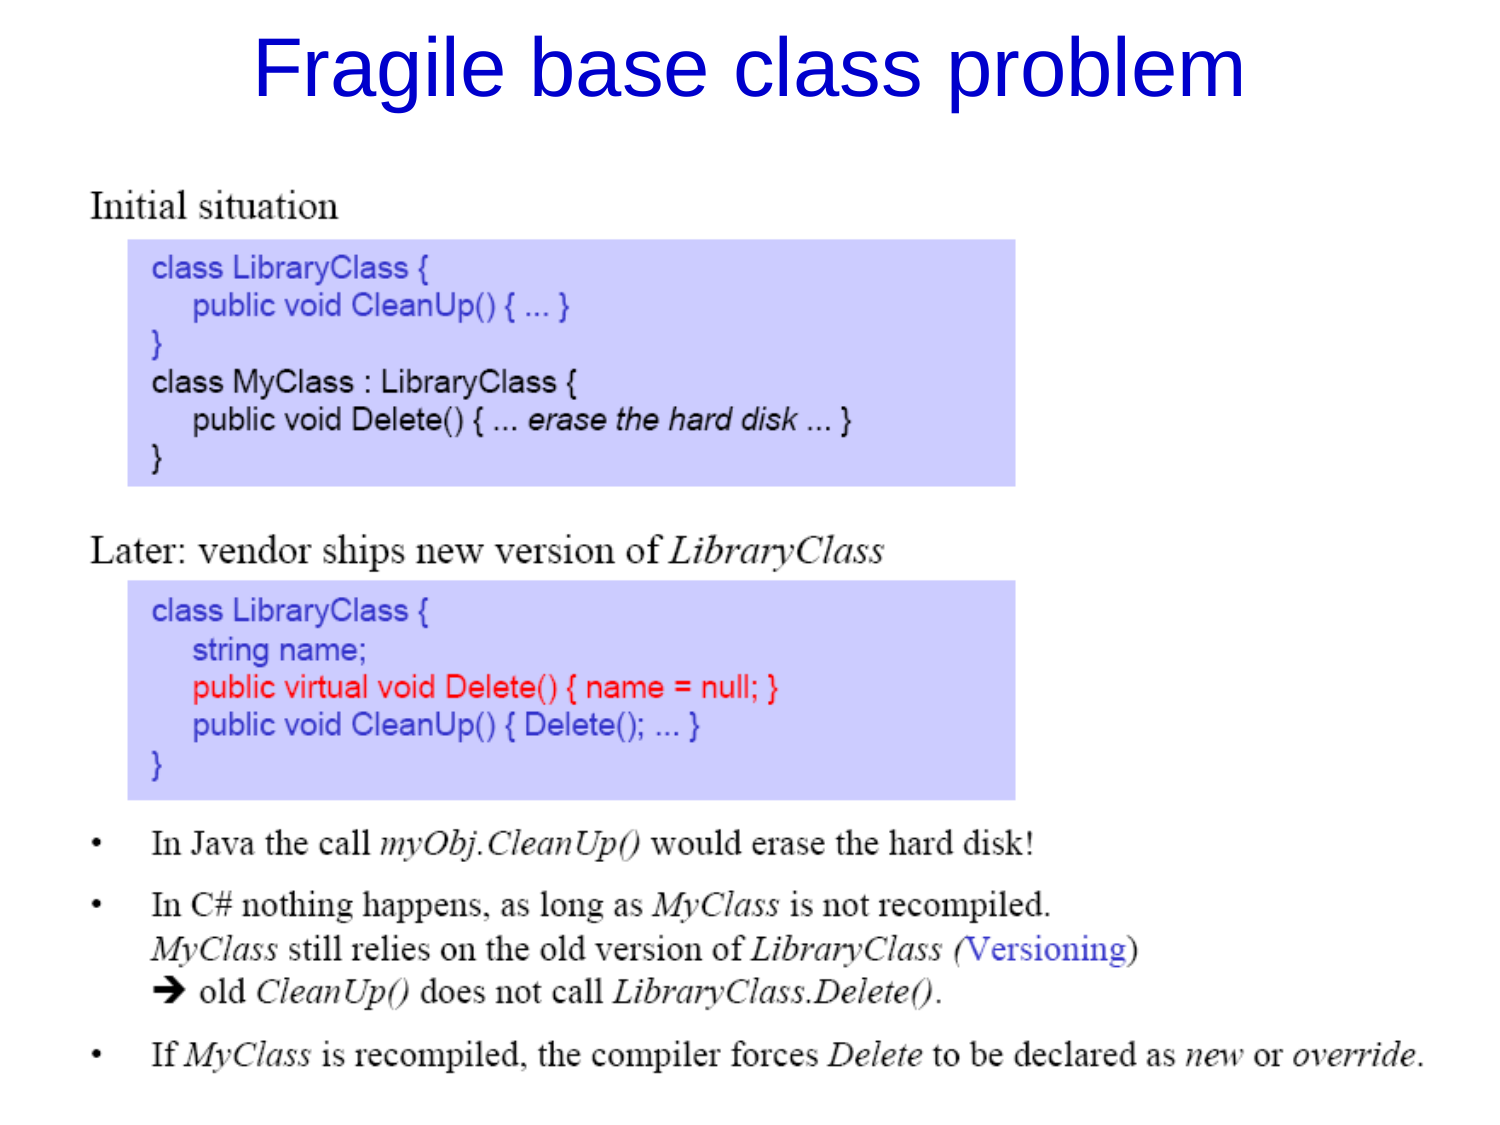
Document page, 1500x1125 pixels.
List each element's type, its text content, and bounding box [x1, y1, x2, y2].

picture [41, 180, 1459, 1087]
title Fragile base class problem [112, 0, 1388, 126]
